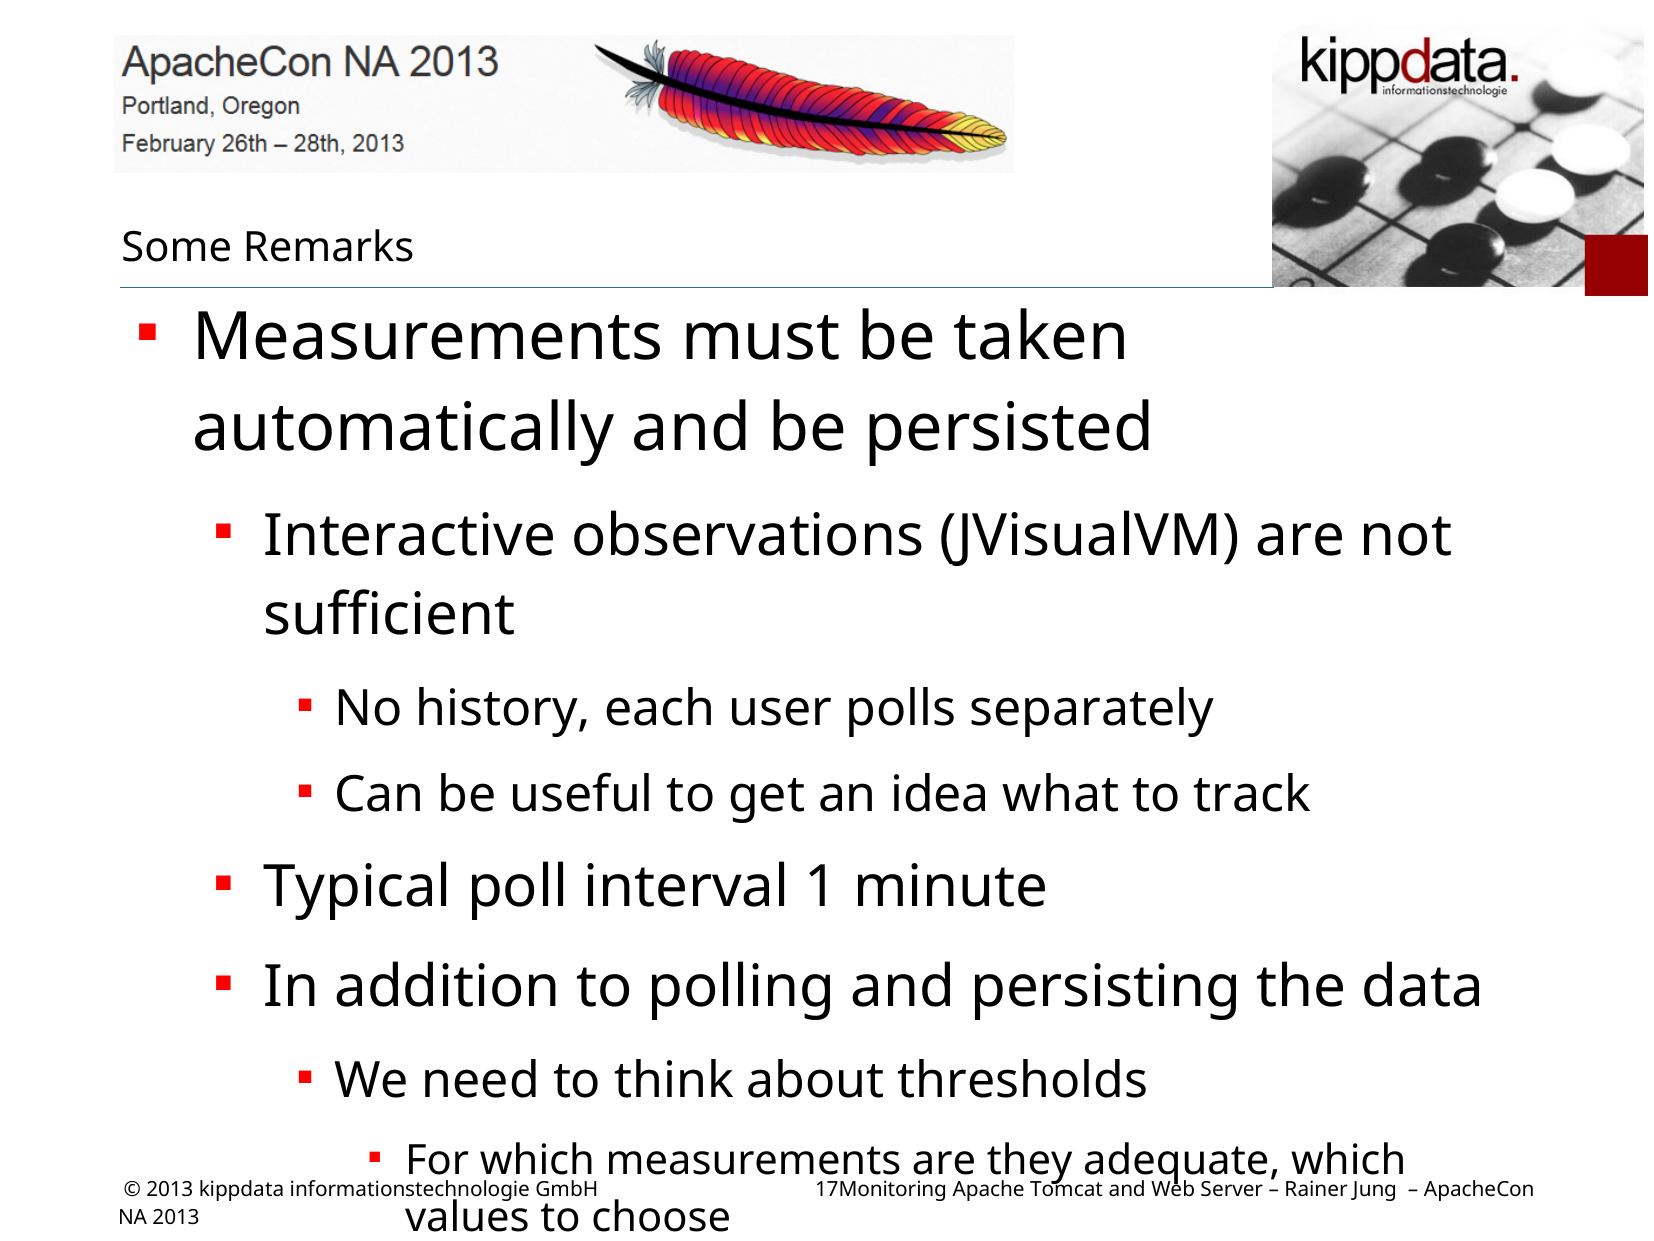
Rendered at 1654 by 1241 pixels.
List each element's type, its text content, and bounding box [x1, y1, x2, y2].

picture [1272, 5, 1648, 302]
picture [114, 35, 1014, 173]
list Measurements must be taken automatically and be persisted Interactive observations (JVisualVM) are not sufficient No history, each user polls separately Can be useful to get an idea what to track Typical poll interval 1 minute In addition to polling and persisting the data We need to think about thresholds For which measurements are they adequate, which values to choose We need to automatically visualize the data Access to raw data should be available if needed [121, 287, 1534, 1164]
title Some Remarks [121, 204, 1242, 286]
